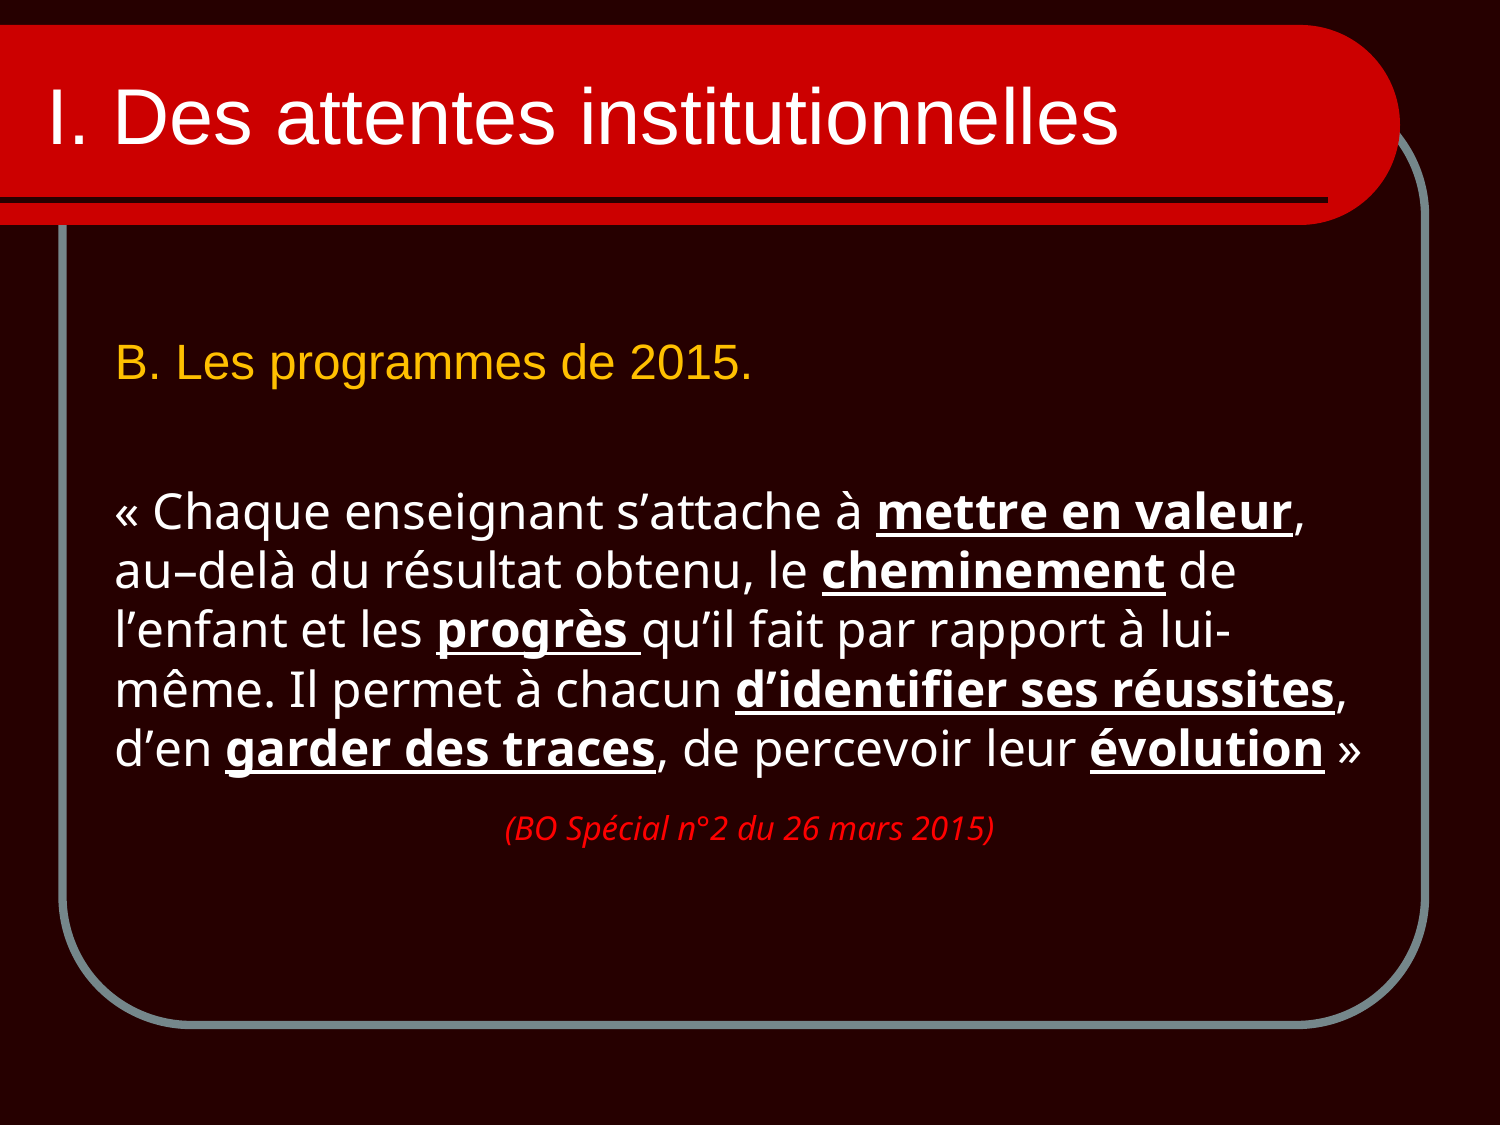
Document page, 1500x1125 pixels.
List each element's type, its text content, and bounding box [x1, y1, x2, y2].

list B. Les programmes de 2015. « Chaque enseignant s’attache à mettre en valeur, au–delà du résultat obtenu, le cheminement de l’enfant et les progrès qu’il fait par rapport à lui-même. Il permet à chacun d’identifier ses réussites, d’en garder des traces, de percevoir leur évolution » (BO Spécial n°2 du 26 mars 2015) [99, 262, 1401, 914]
title I. Des attentes institutionnelles [31, 37, 1347, 188]
